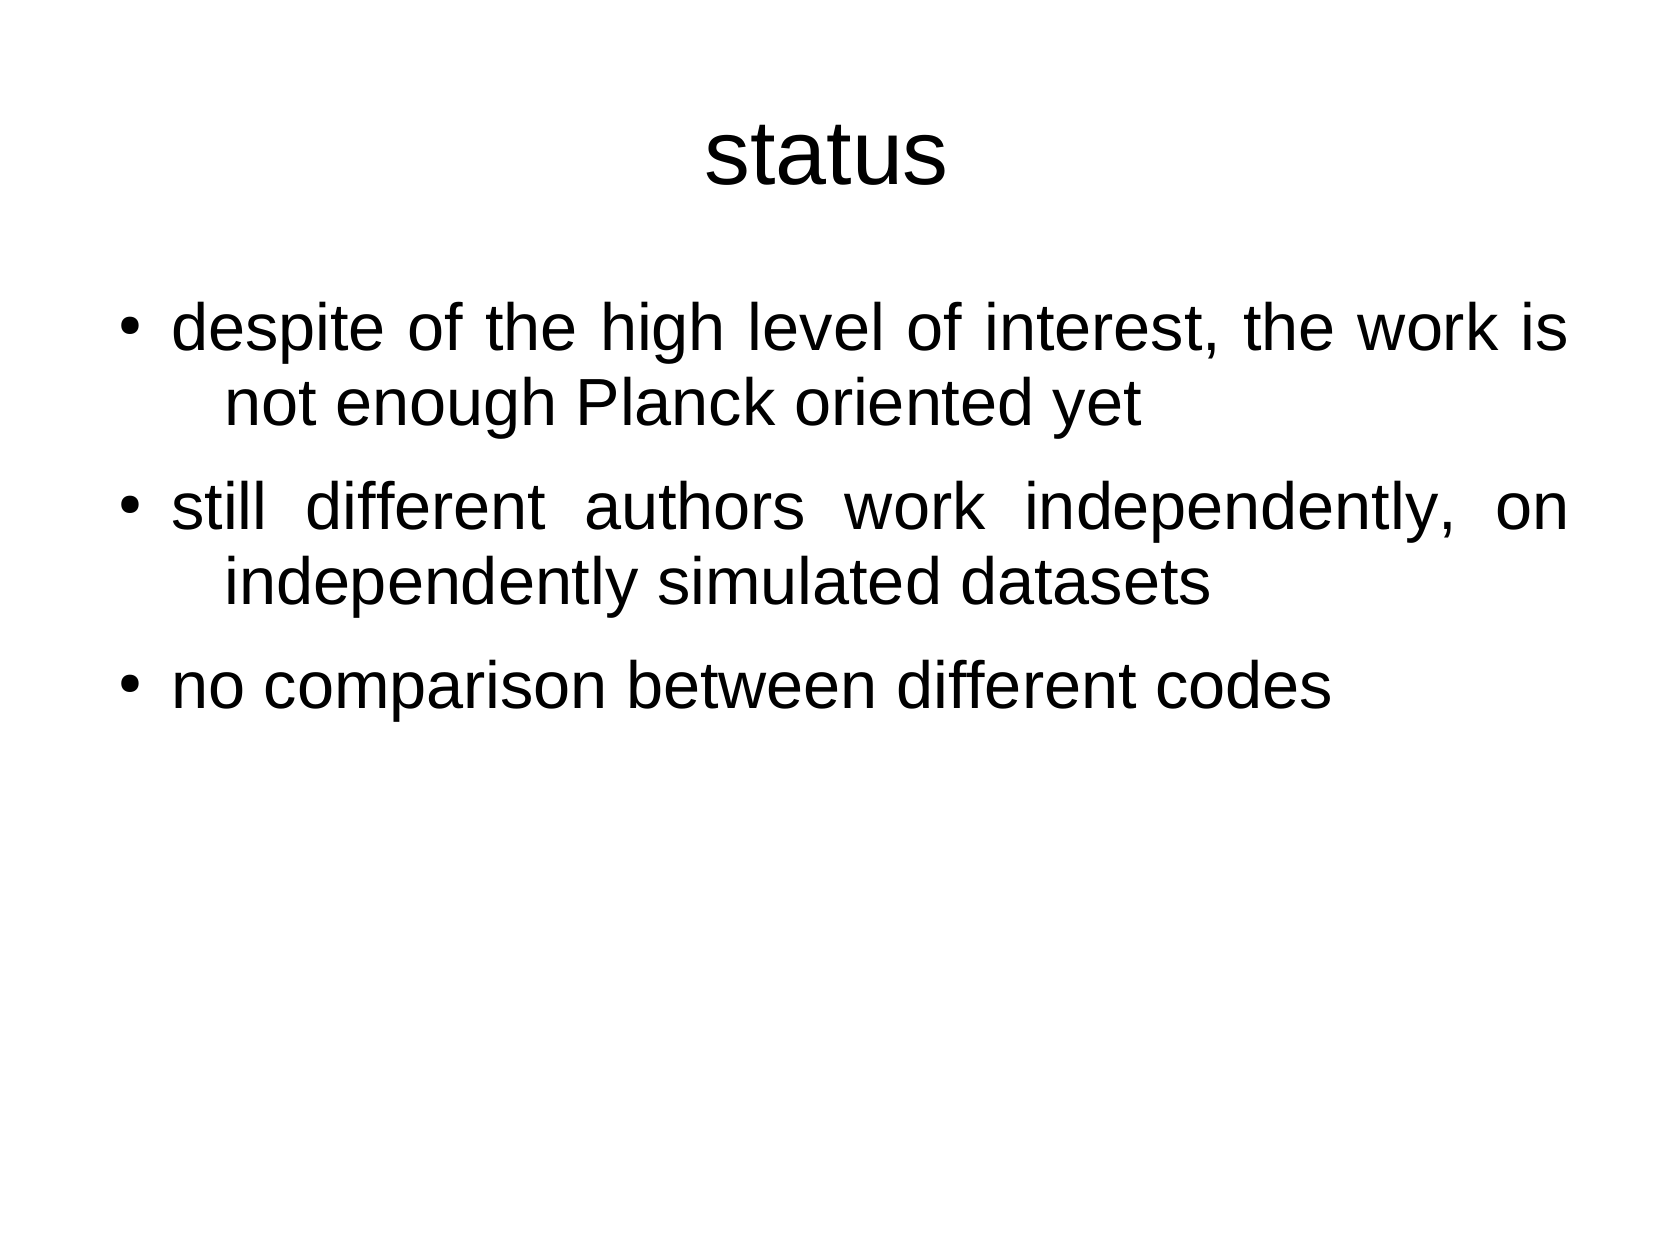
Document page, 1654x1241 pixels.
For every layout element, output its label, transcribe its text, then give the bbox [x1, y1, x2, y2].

list despite of the high level of interest, the work is not enough Planck oriented yet still different authors work independently, on independently simulated datasets no comparison between different codes [82, 290, 1571, 1109]
title status [82, 49, 1571, 257]
